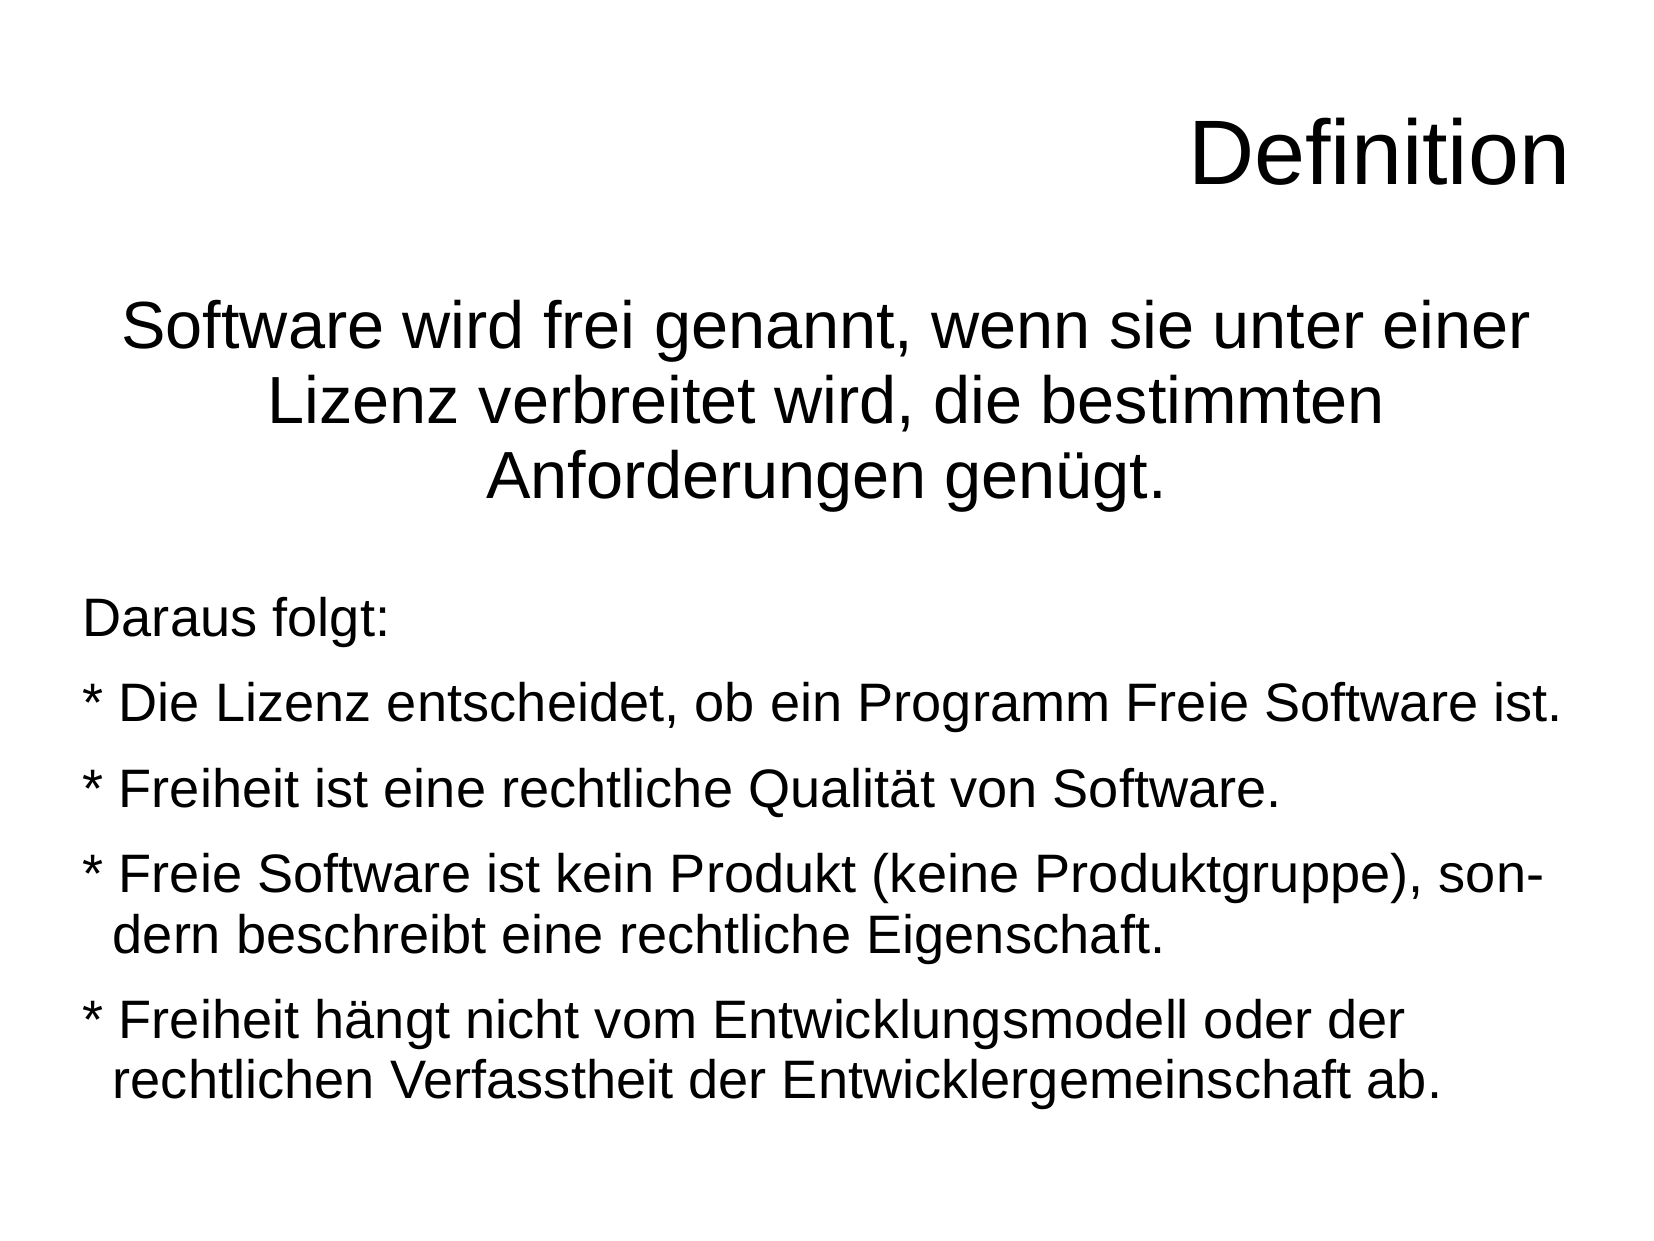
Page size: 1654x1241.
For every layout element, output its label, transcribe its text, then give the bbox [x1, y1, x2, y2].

subtitle Software wird frei genannt, wenn sie unter einer Lizenz verbreitet wird, die bestimmten Anforderungen genügt. Daraus folgt: * Die Lizenz entscheidet, ob ein Programm Freie Software ist. * Freiheit ist eine rechtliche Qualität von Software. * Freie Software ist kein Produkt (keine Produktgruppe), son- dern beschreibt eine rechtliche Eigenschaft. * Freiheit hängt nicht vom Entwicklungsmodell oder der rechtlichen Verfasstheit der Entwicklergemeinschaft ab. [82, 288, 1571, 1111]
title Definition [82, 56, 1571, 250]
